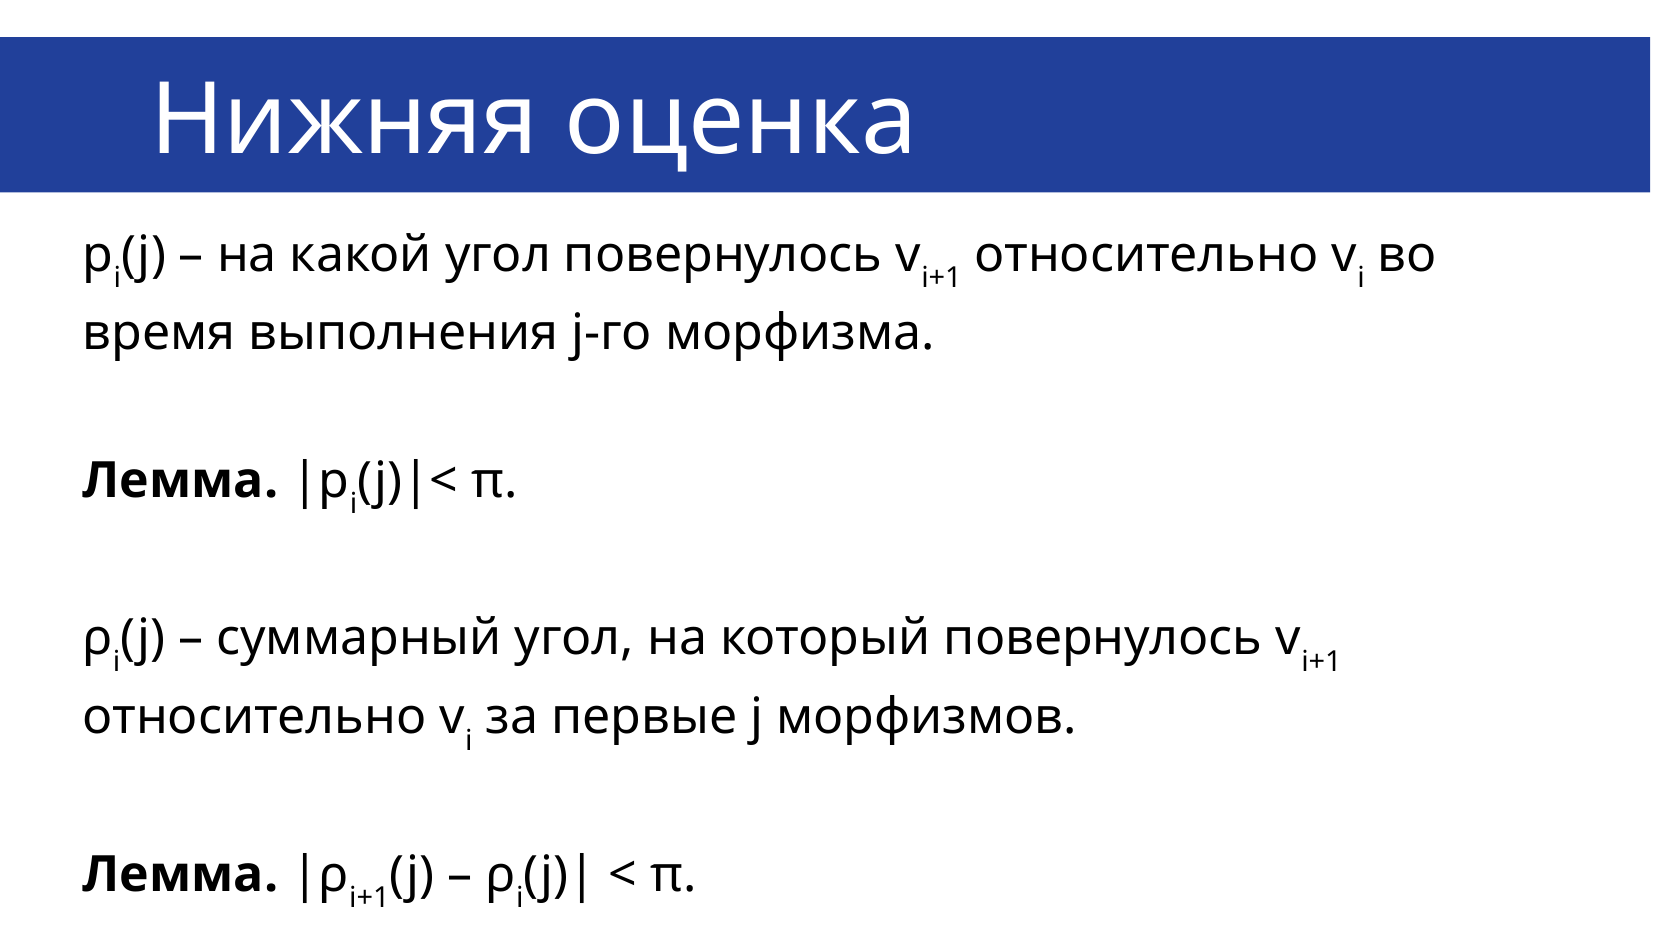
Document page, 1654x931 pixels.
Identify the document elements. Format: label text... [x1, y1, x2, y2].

title Нижняя оценка [0, 37, 1651, 193]
subtitle pi(j) – на какой угол повернулось vi+1 относительно vi во время выполнения j-го морфизма. Лемма. |pi(j)|< π. ρi(j) – суммарный угол, на который повернулось vi+1 относительно vi за первые j морфизмов. Лемма. |ρi+1(j) – ρi(j)| < π. [82, 217, 1576, 917]
